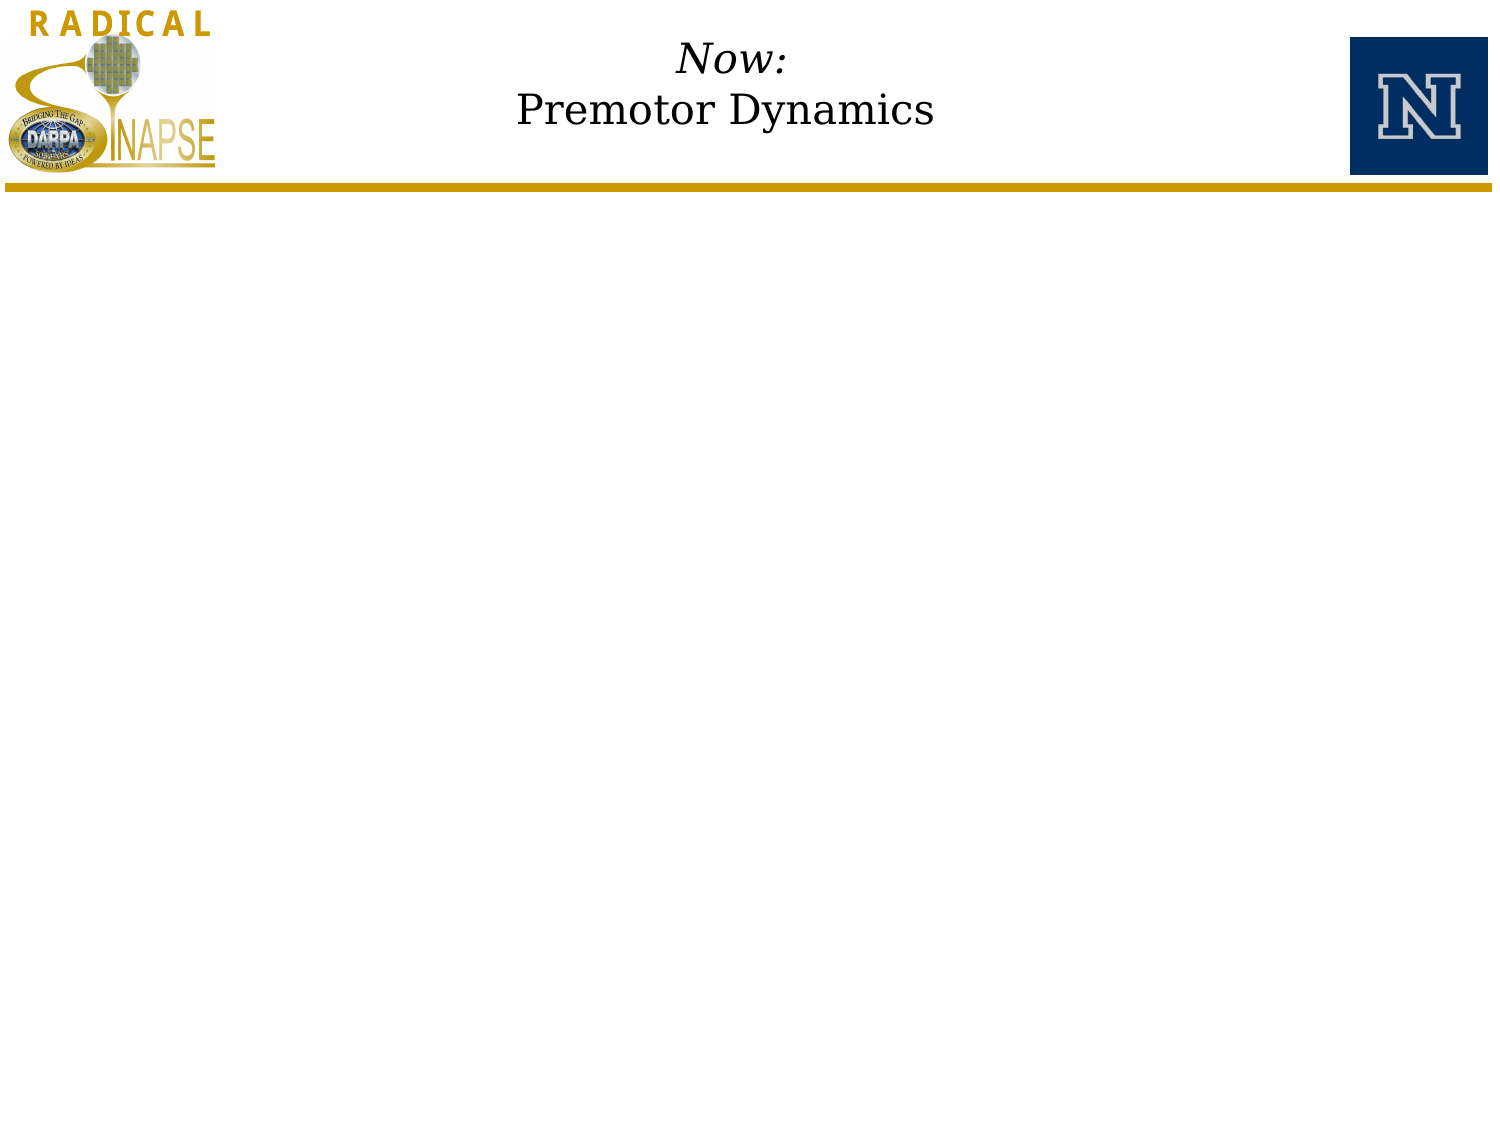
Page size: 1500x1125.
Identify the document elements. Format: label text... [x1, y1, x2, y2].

text_box Now: Premotor Dynamics [112, 24, 1339, 113]
picture [1350, 37, 1488, 175]
